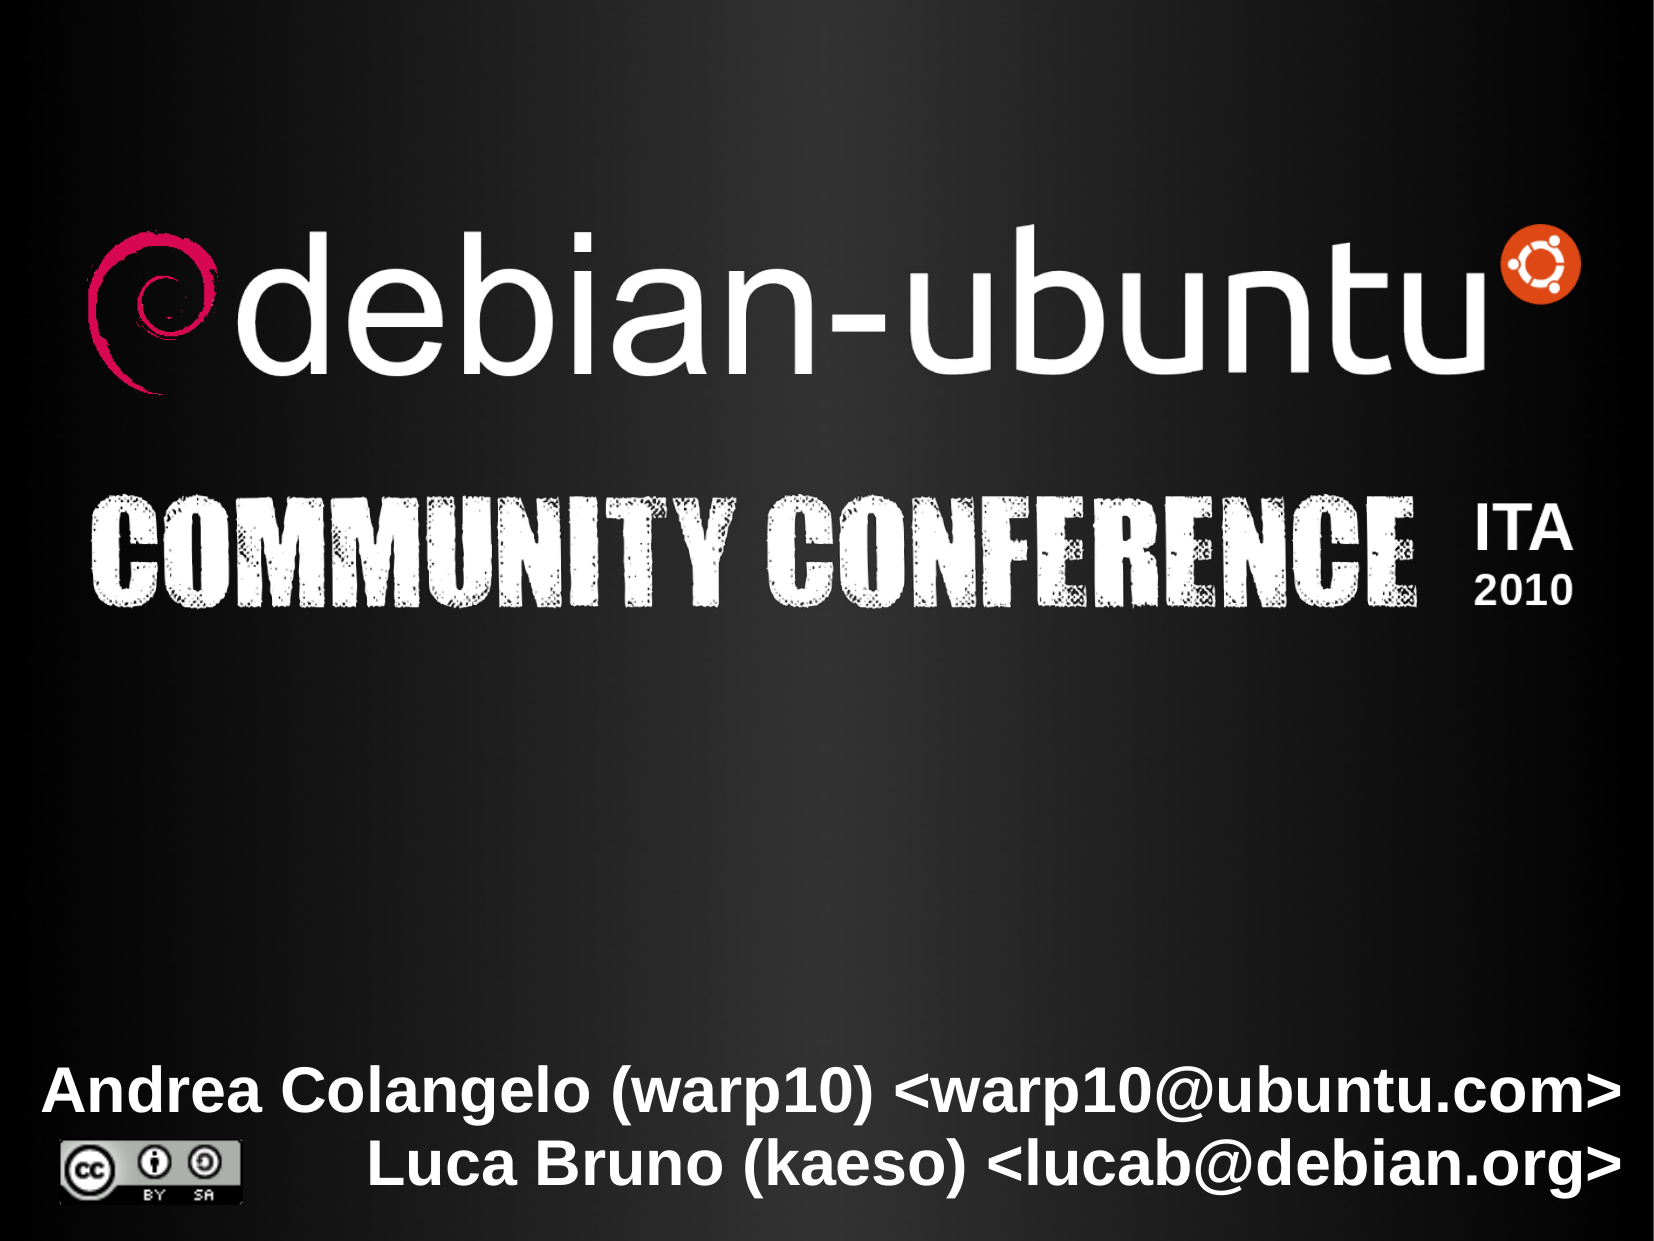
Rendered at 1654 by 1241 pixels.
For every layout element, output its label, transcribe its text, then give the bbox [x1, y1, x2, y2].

picture [0, 0, 1654, 1241]
text_box Andrea Colangelo (warp10) <warp10@ubuntu.com> Luca Bruno (kaeso) <lucab@debian.org> [10, 1046, 1639, 1226]
